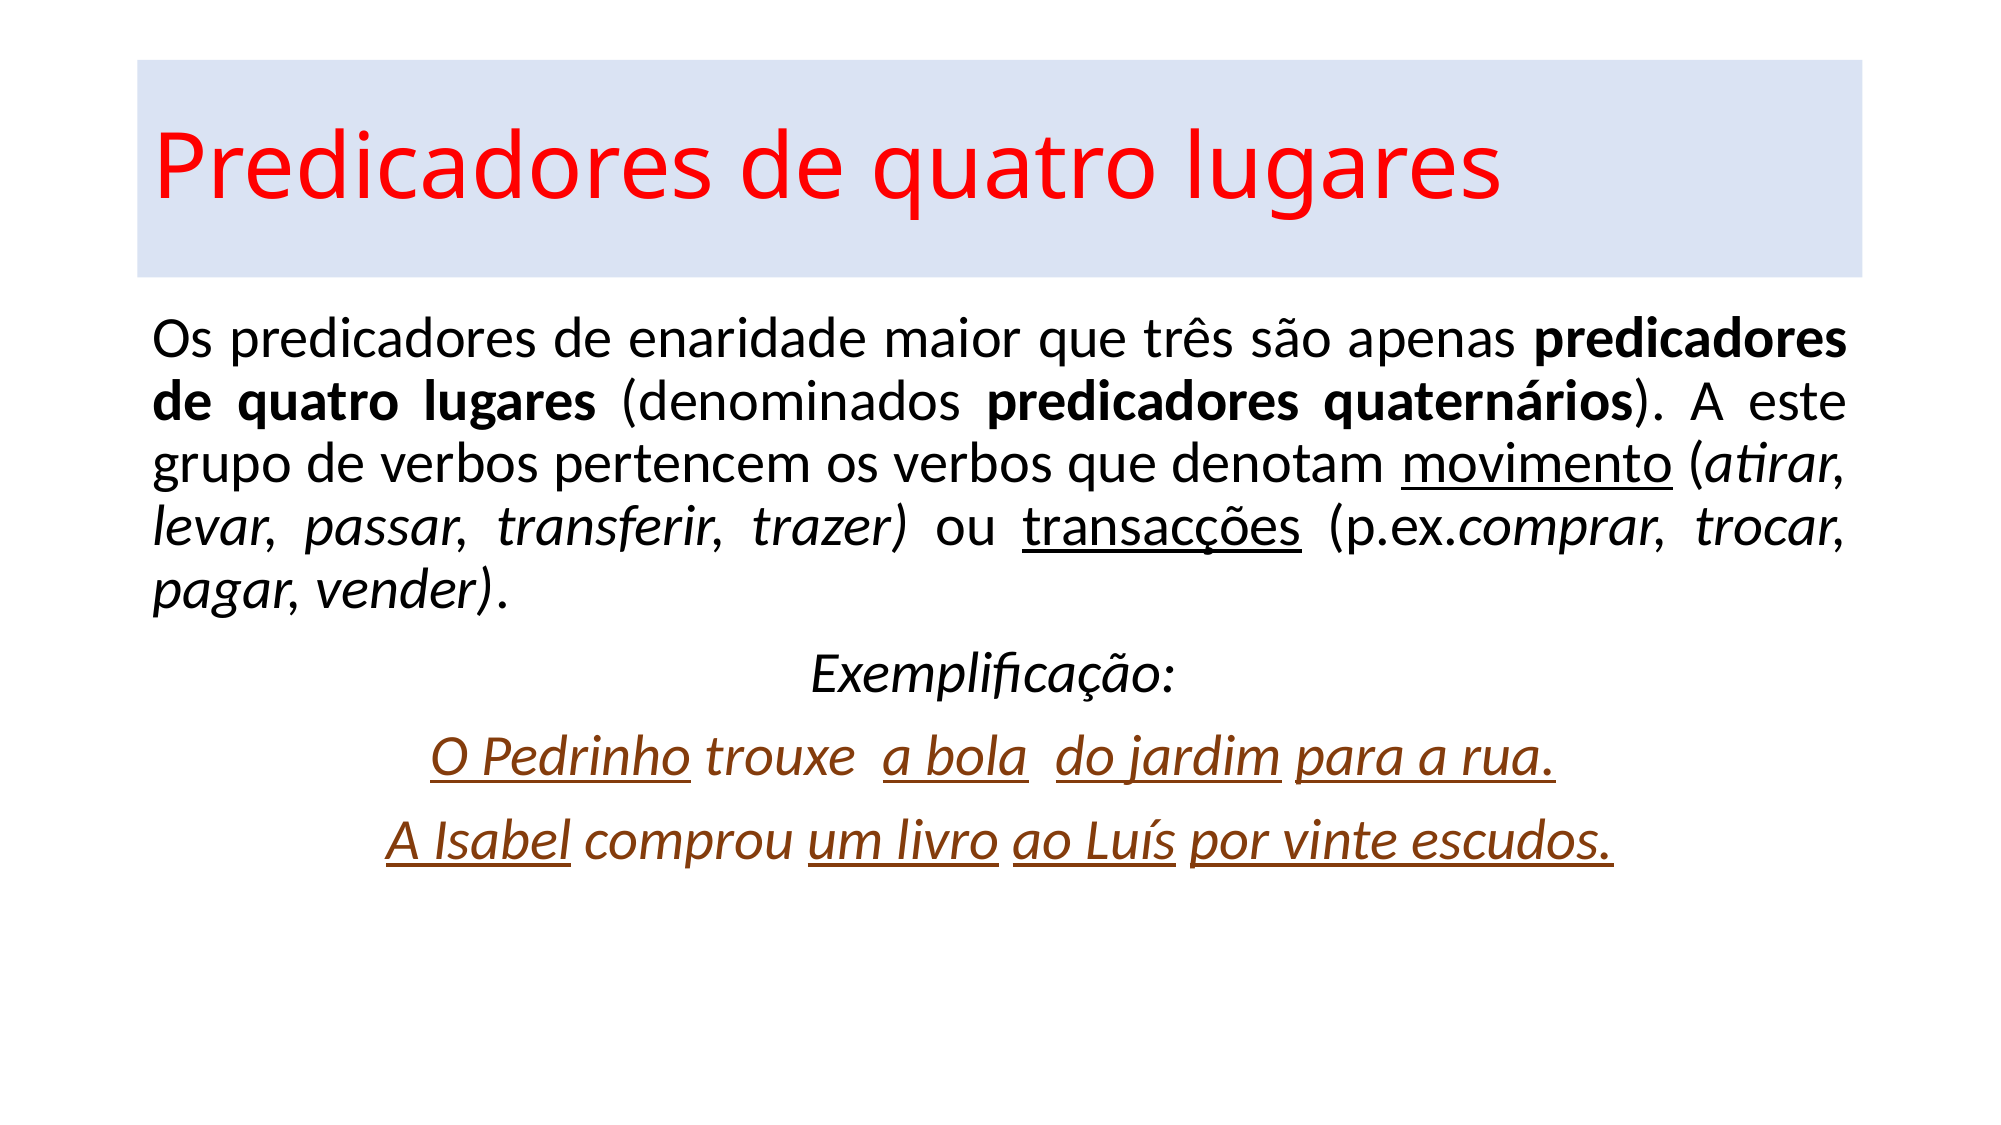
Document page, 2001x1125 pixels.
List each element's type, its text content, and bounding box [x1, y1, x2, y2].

list Os predicadores de enaridade maior que três são apenas predicadores de quatro lugares (denominados predicadores quaternários). A este grupo de verbos pertencem os verbos que denotam movimento (atirar, levar, passar, transferir, trazer) ou transacções (p.ex.comprar, trocar, pagar, vender). Exemplificação: O Pedrinho trouxe a bola do jardim para a rua. A Isabel comprou um livro ao Luís por vinte escudos. [137, 299, 1863, 1014]
title Predicadores de quatro lugares [137, 59, 1863, 278]
